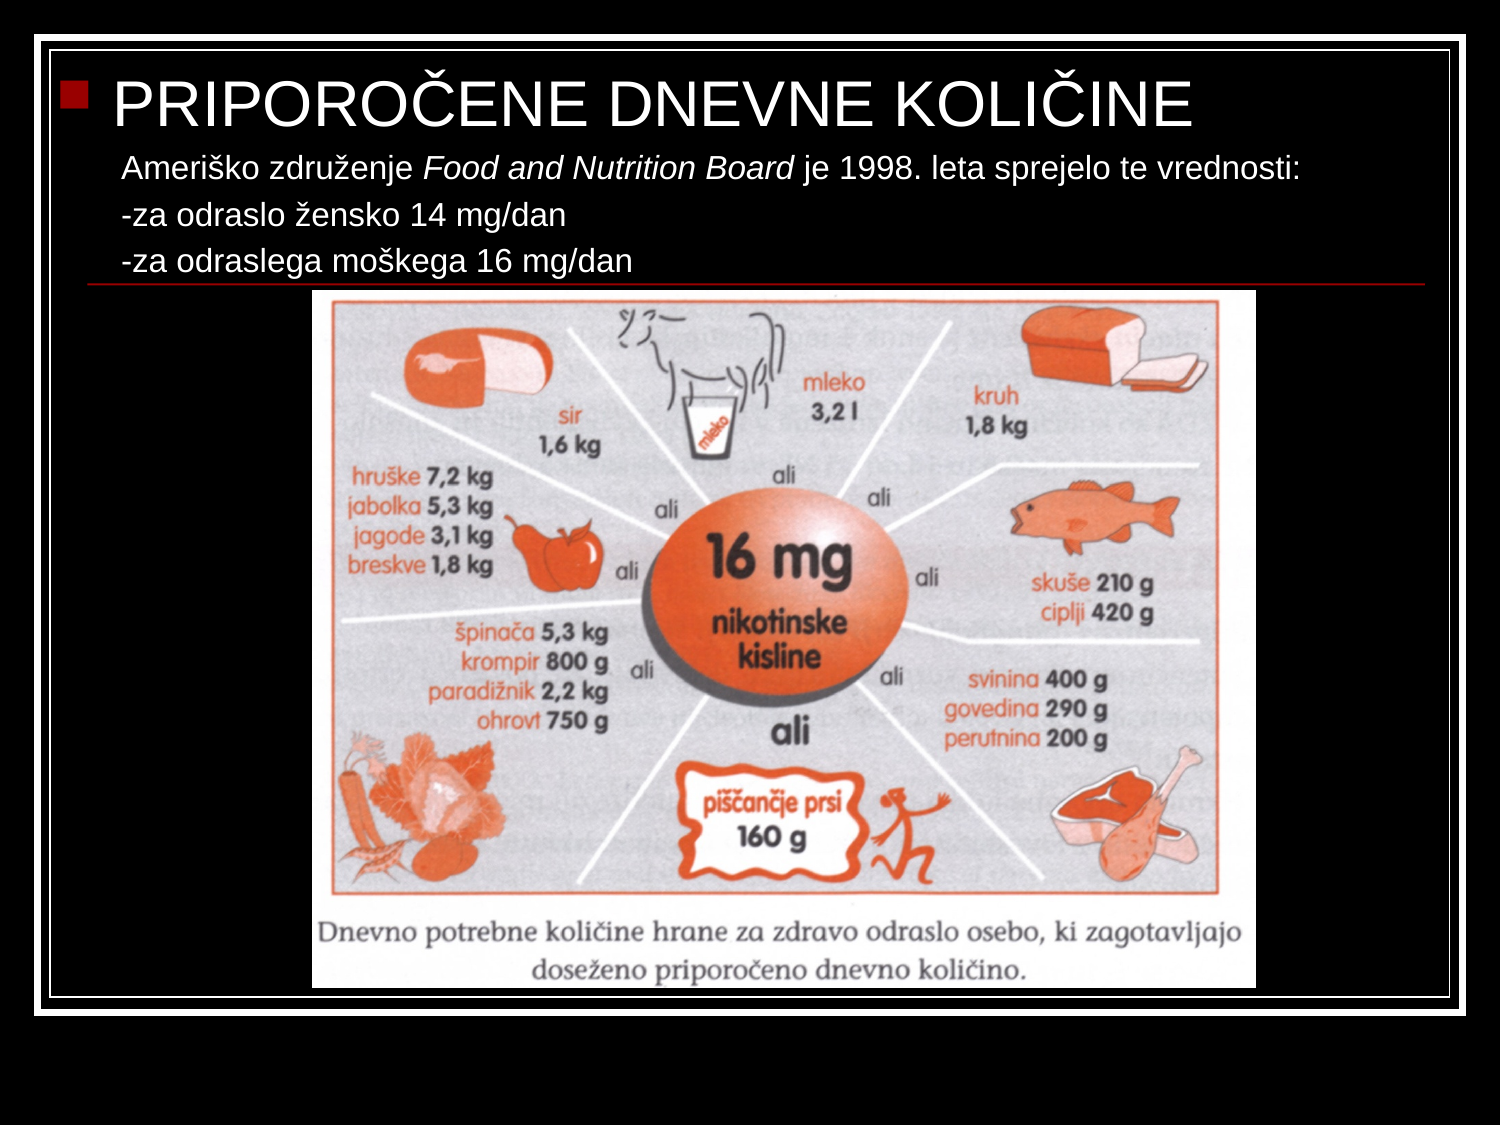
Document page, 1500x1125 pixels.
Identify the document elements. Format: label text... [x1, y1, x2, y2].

list PRIPOROČENE DNEVNE KOLIČINE Ameriško združenje Food and Nutrition Board je 1998. leta sprejelo te vrednosti: -za odraslo žensko 14 mg/dan -za odraslega moškega 16 mg/dan [41, 54, 1436, 988]
picture [312, 290, 1256, 988]
